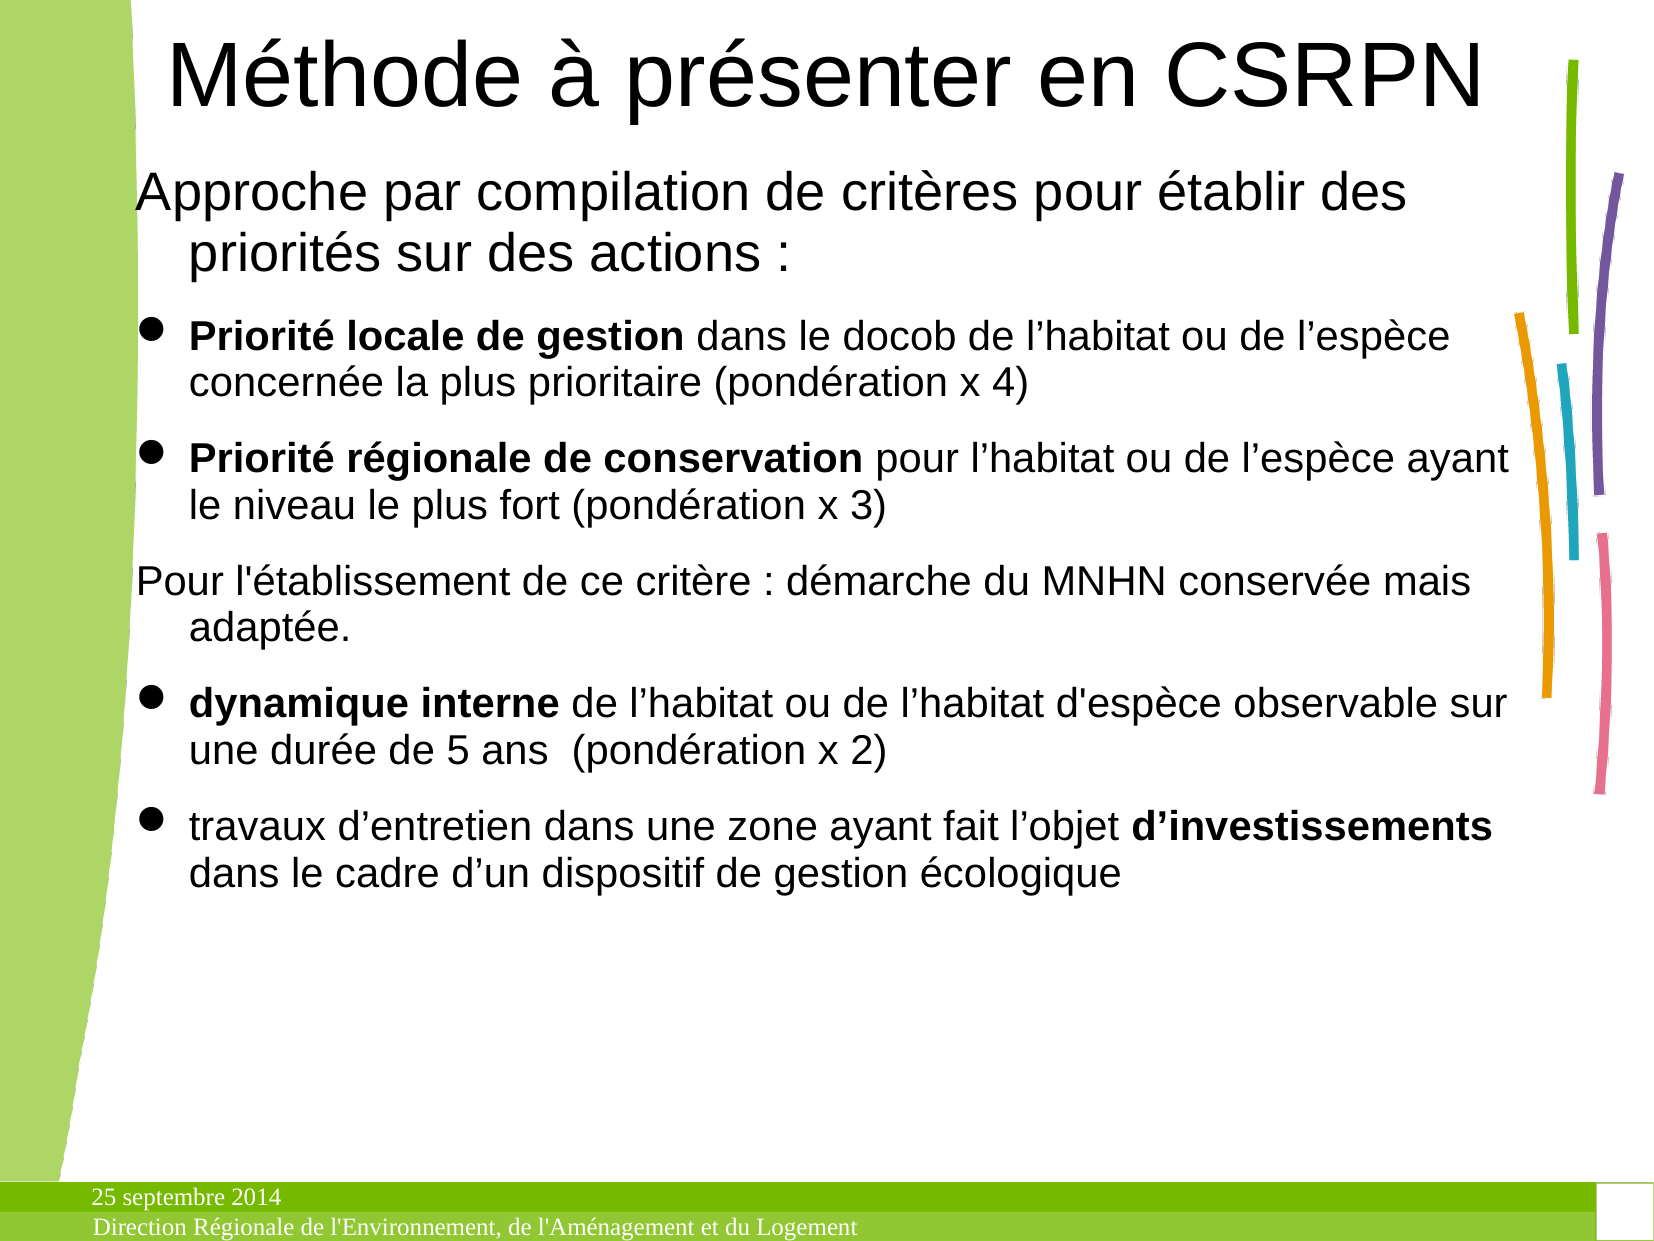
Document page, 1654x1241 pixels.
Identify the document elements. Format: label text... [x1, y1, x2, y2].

picture [0, 146, 1654, 1241]
title Méthode à présenter en CSRPN [0, 0, 1654, 146]
text_box Approche par compilation de critères pour établir des priorités sur des actions : Priorité locale de gestion dans le docob de l’habitat ou de l’espèce concernée la plus prioritaire (pondération x 4) Priorité régionale de conservation pour l’habitat ou de l’espèce ayant le niveau le plus fort (pondération x 3) Pour l'établissement de ce critère : démarche du MNHN conservée mais adaptée. dynamique interne de l’habitat ou de l’habitat d'espèce observable sur une durée de 5 ans (pondération x 2) travaux d’entretien dans une zone ayant fait l’objet d’investissements dans le cadre d’un dispositif de gestion écologique [118, 159, 1536, 903]
